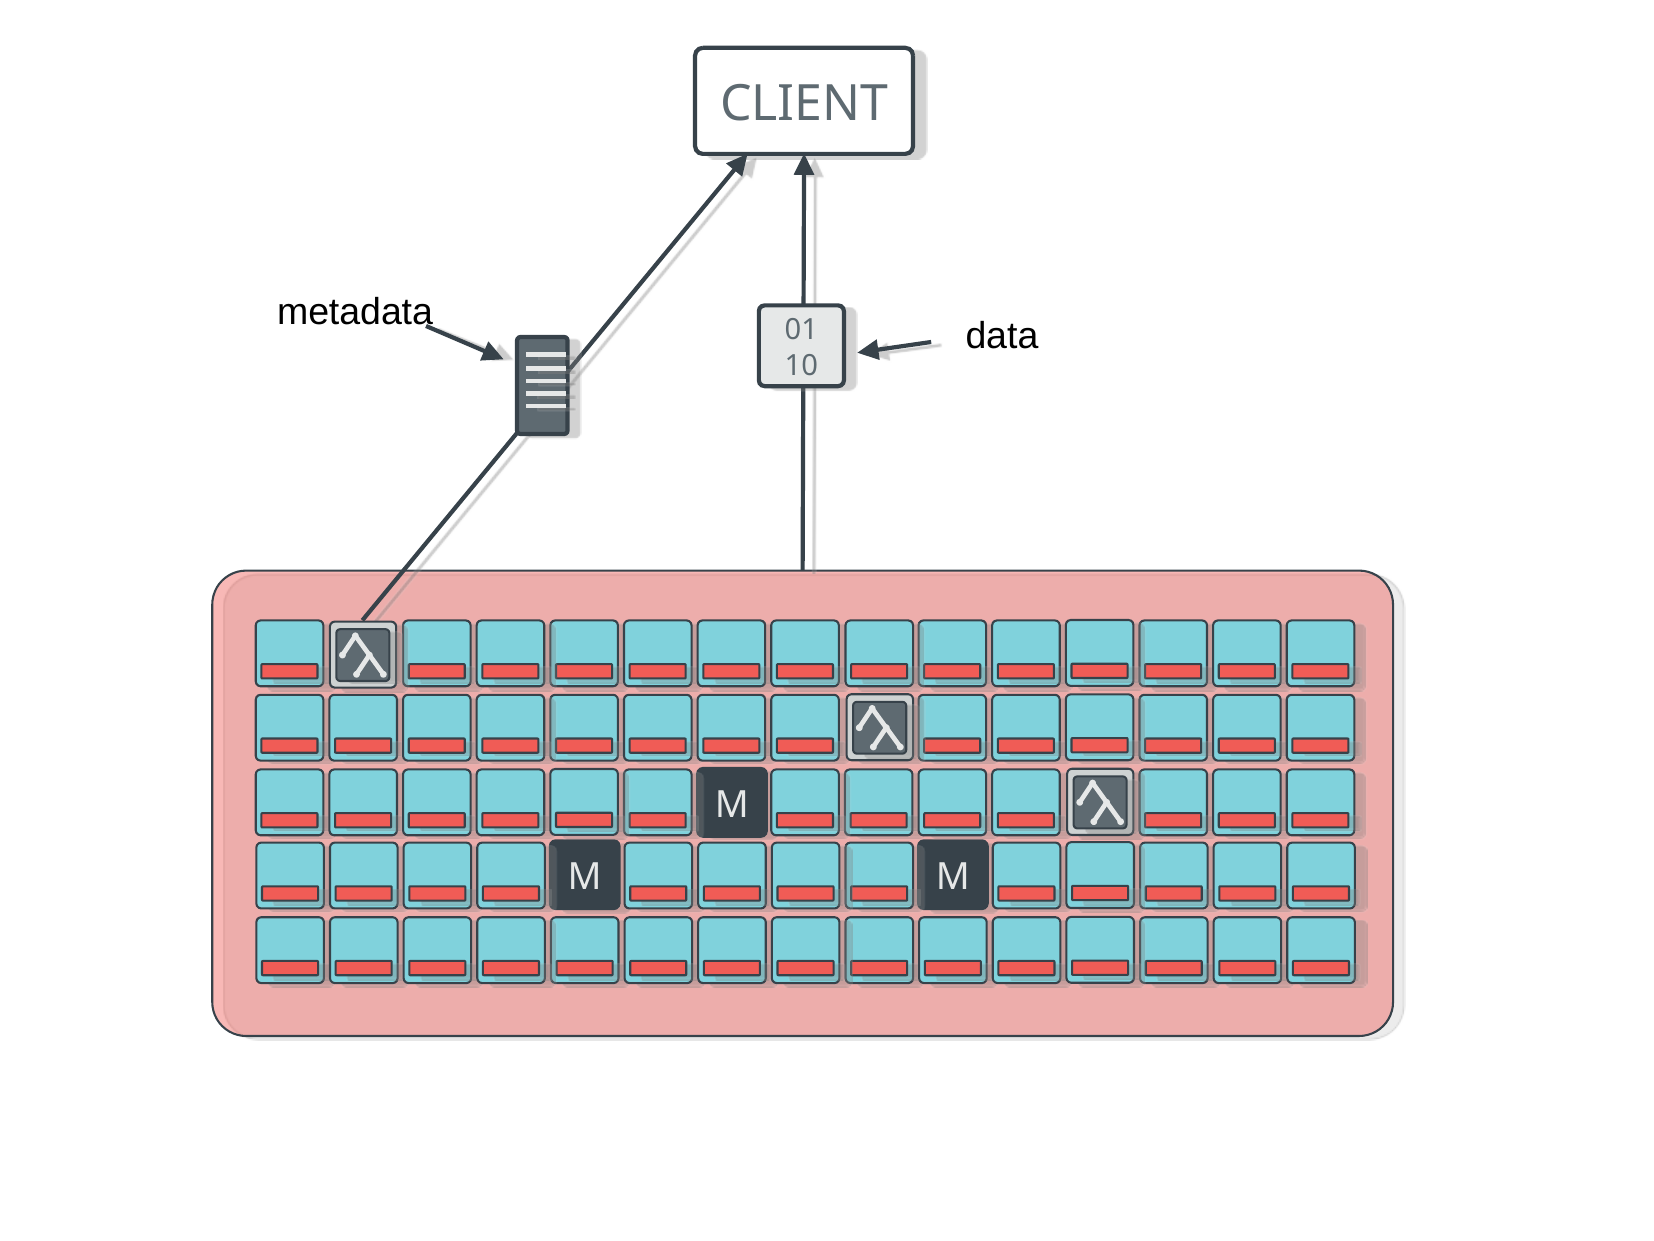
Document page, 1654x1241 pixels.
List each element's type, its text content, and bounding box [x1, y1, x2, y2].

text_box [212, 570, 1394, 1037]
text_box M [698, 769, 766, 836]
text_box metadata [226, 279, 449, 341]
text_box M [550, 841, 619, 909]
text_box 01 10 [758, 305, 844, 387]
text_box [517, 336, 568, 435]
text_box data [915, 303, 1054, 365]
text_box CLIENT [695, 47, 914, 154]
text_box M [919, 841, 987, 909]
